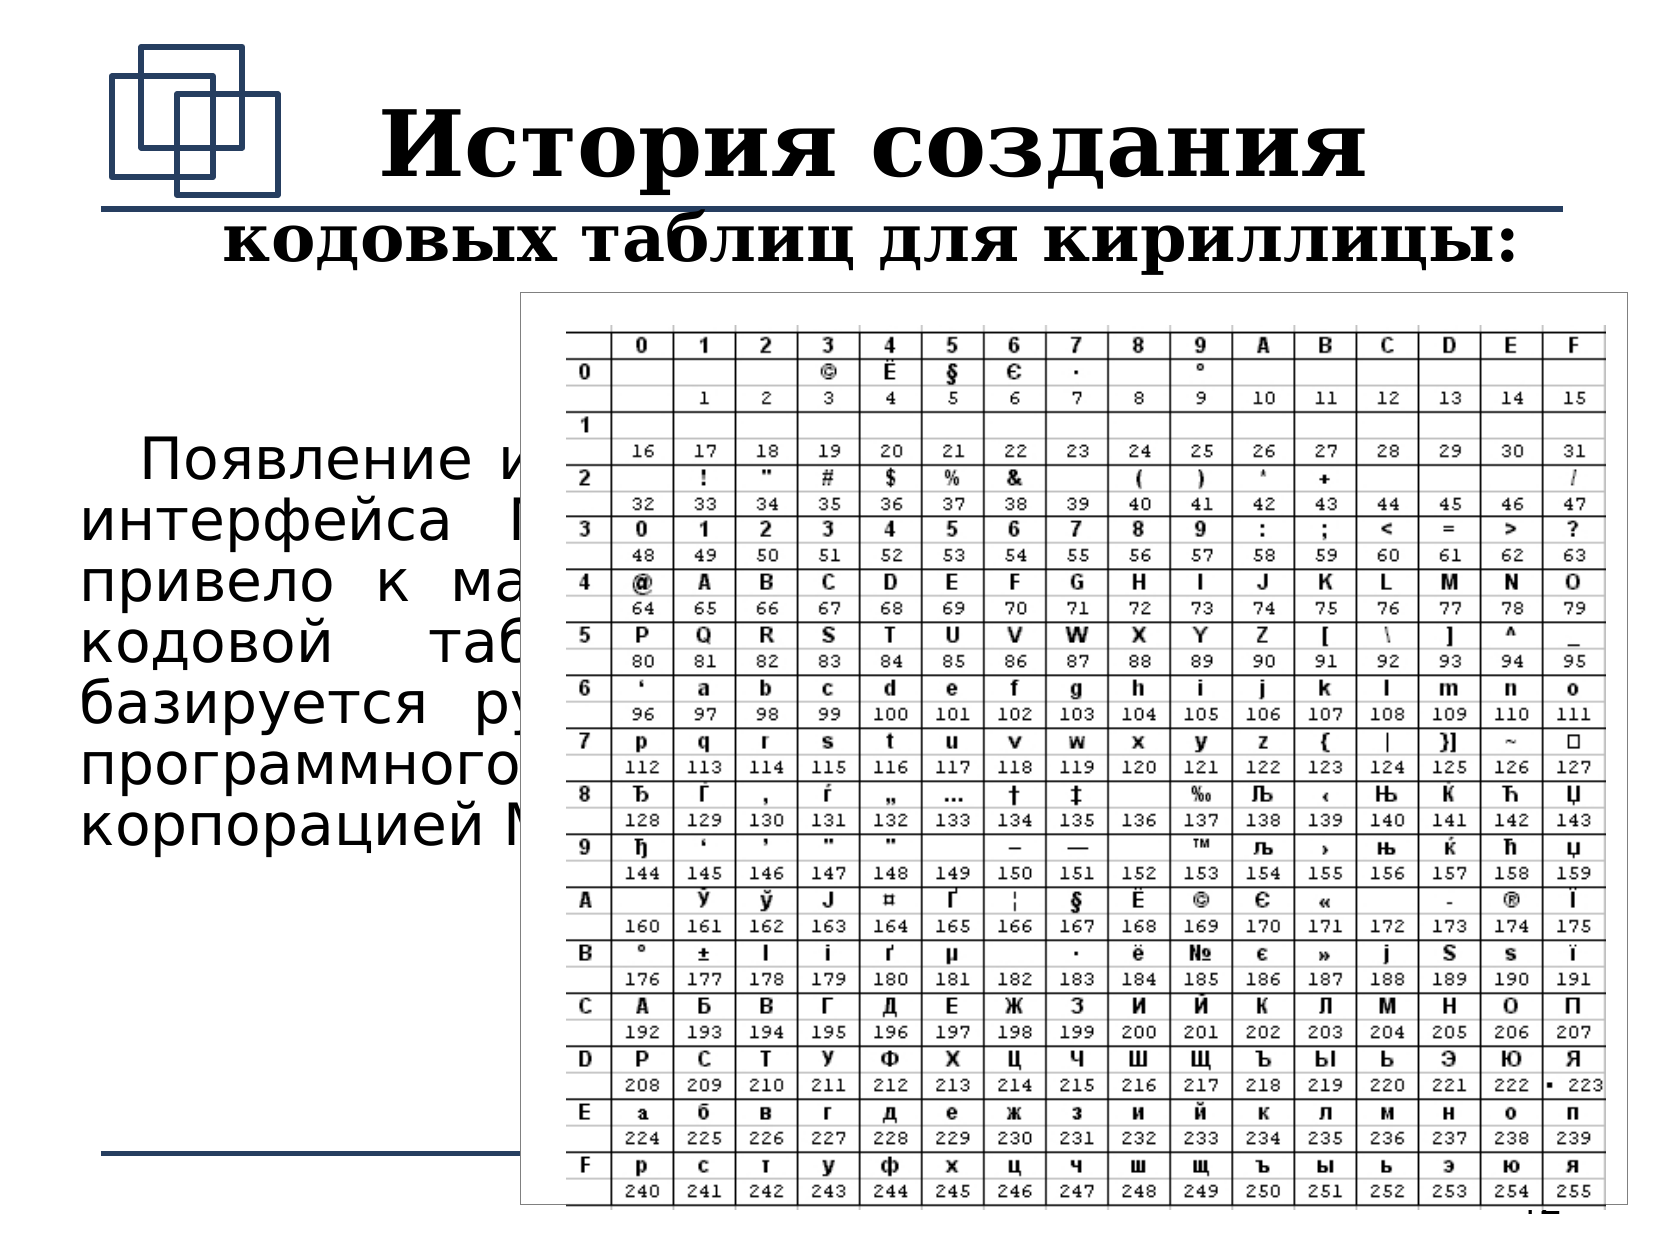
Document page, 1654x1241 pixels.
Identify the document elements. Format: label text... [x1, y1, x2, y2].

picture [566, 325, 1606, 1210]
text_box Появление и бурное внедрение графического интерфейса MS Windows в начале 90-х гг. привело к массовому распространению новой кодовой таблицы CP-1251, на которой базируется русскоязычная локализация этого программного продукта, используемая корпорацией Microsoft. [65, 423, 520, 1194]
title История создания кодовых таблиц для кириллицы: [130, 47, 1615, 312]
text_box [520, 292, 1628, 1205]
